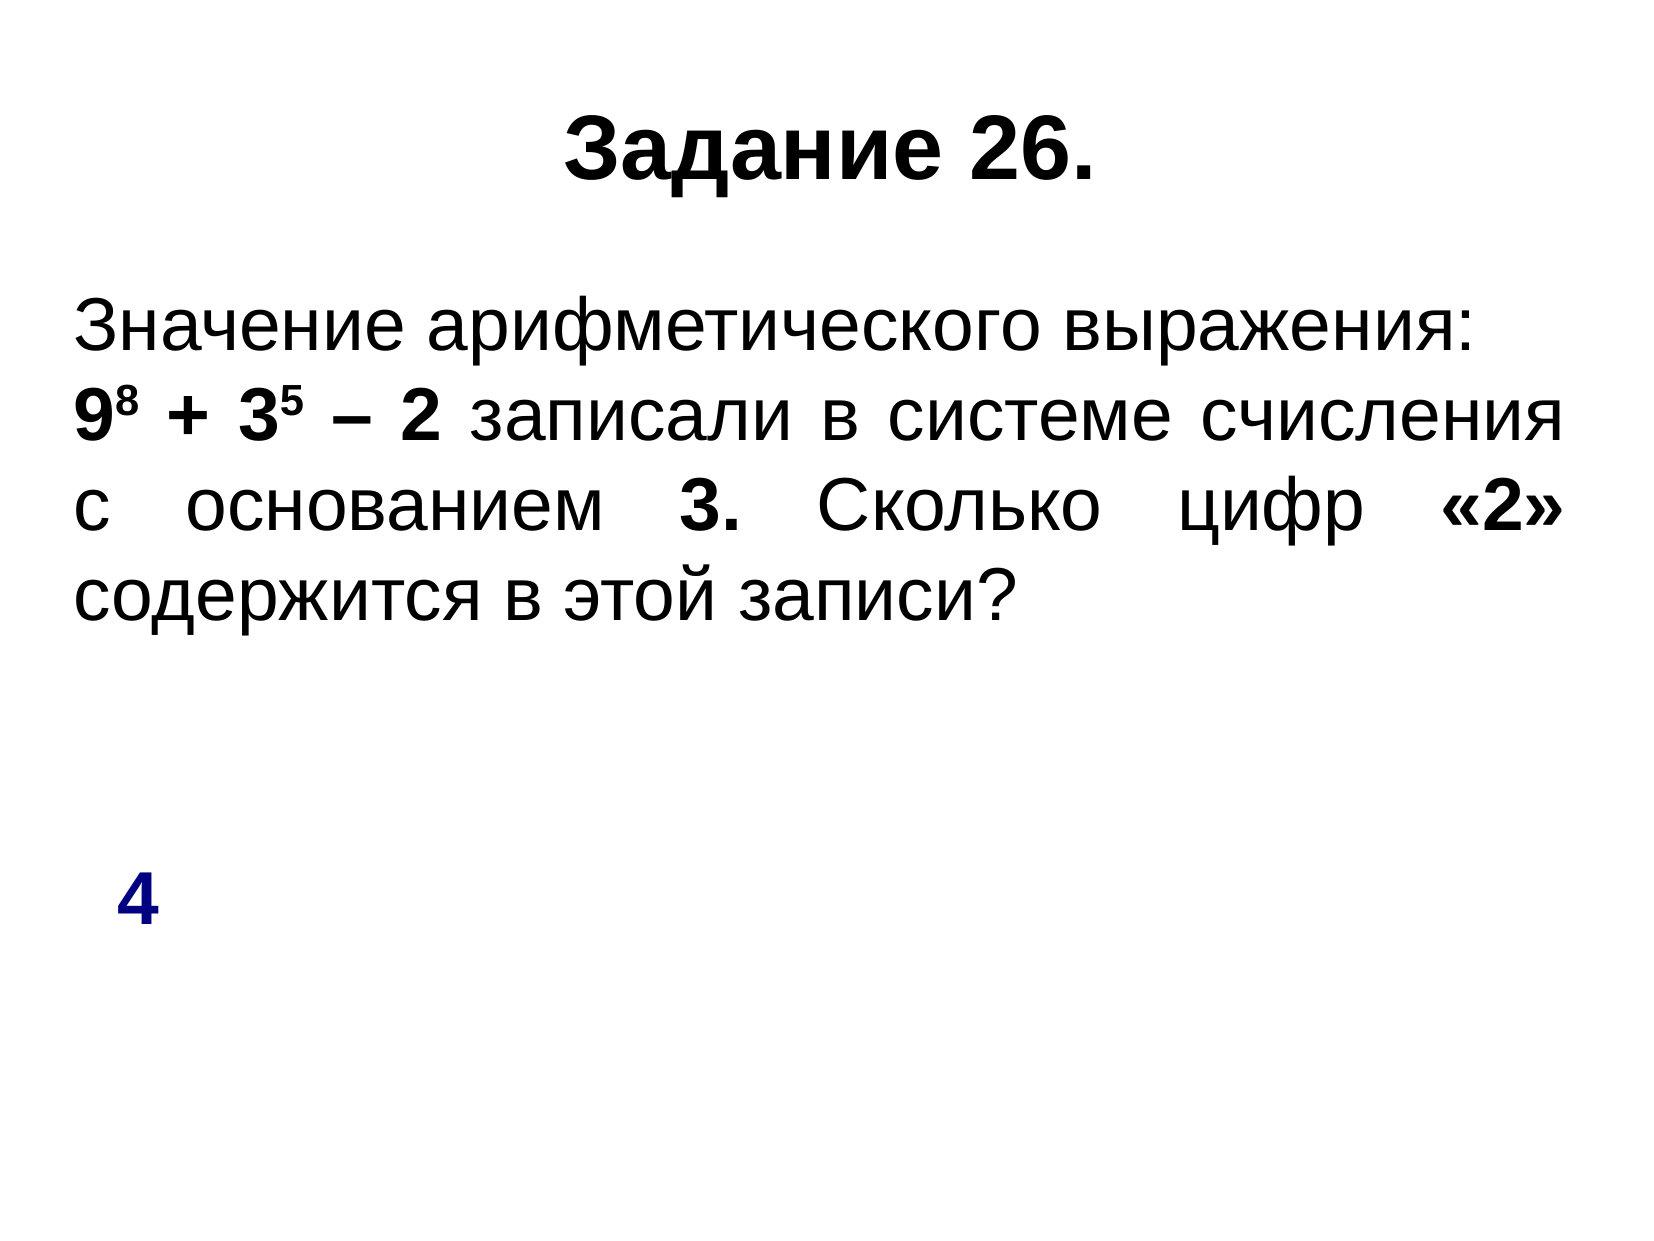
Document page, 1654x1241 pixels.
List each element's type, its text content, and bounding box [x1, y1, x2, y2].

title Задание 26. [82, 68, 1571, 268]
text_box Значение арифметического выражения: 98 + 35 – 2 записали в системе счисления с основанием 3. Сколько цифр «2» содержится в этой записи? 4 [58, 268, 1581, 1194]
